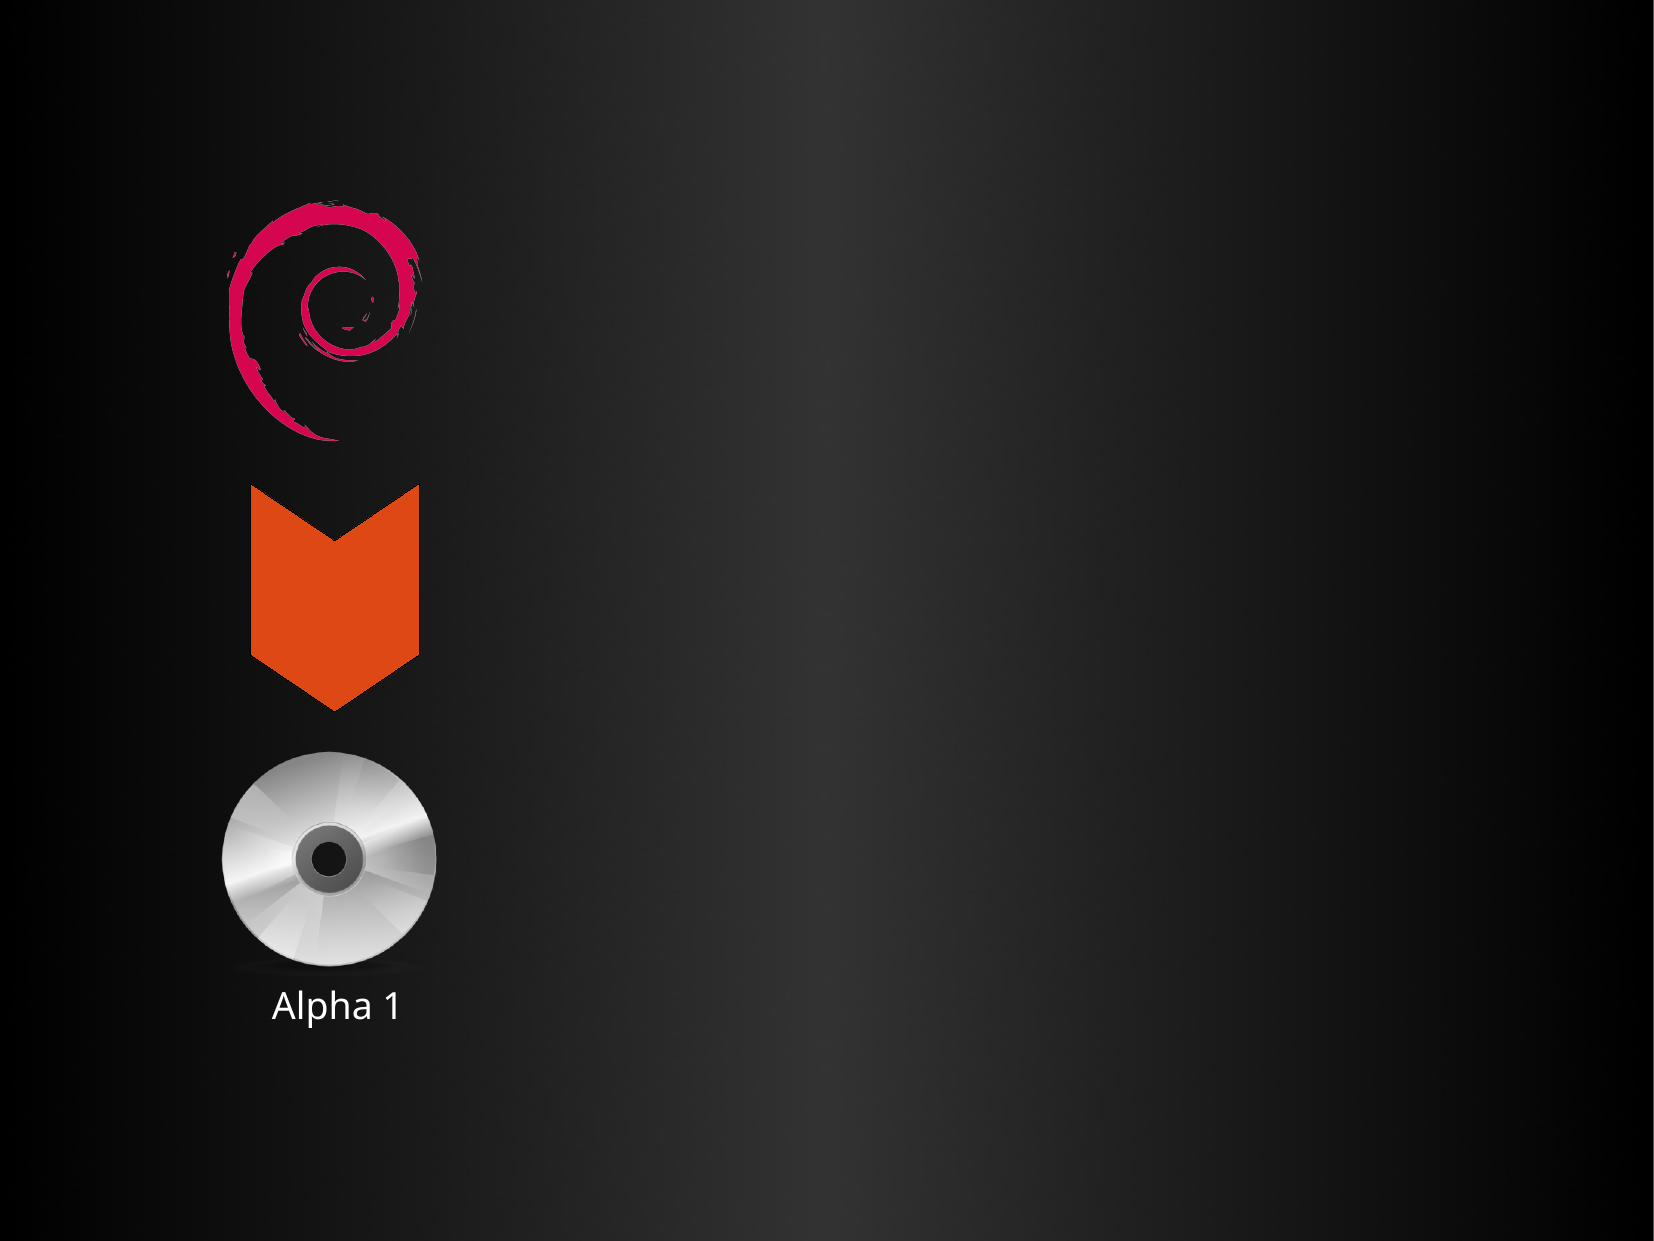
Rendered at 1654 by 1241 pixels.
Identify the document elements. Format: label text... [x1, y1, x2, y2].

text_box [250, 483, 420, 712]
picture [0, 0, 1654, 1241]
text_box Alpha 1 [257, 972, 422, 1030]
